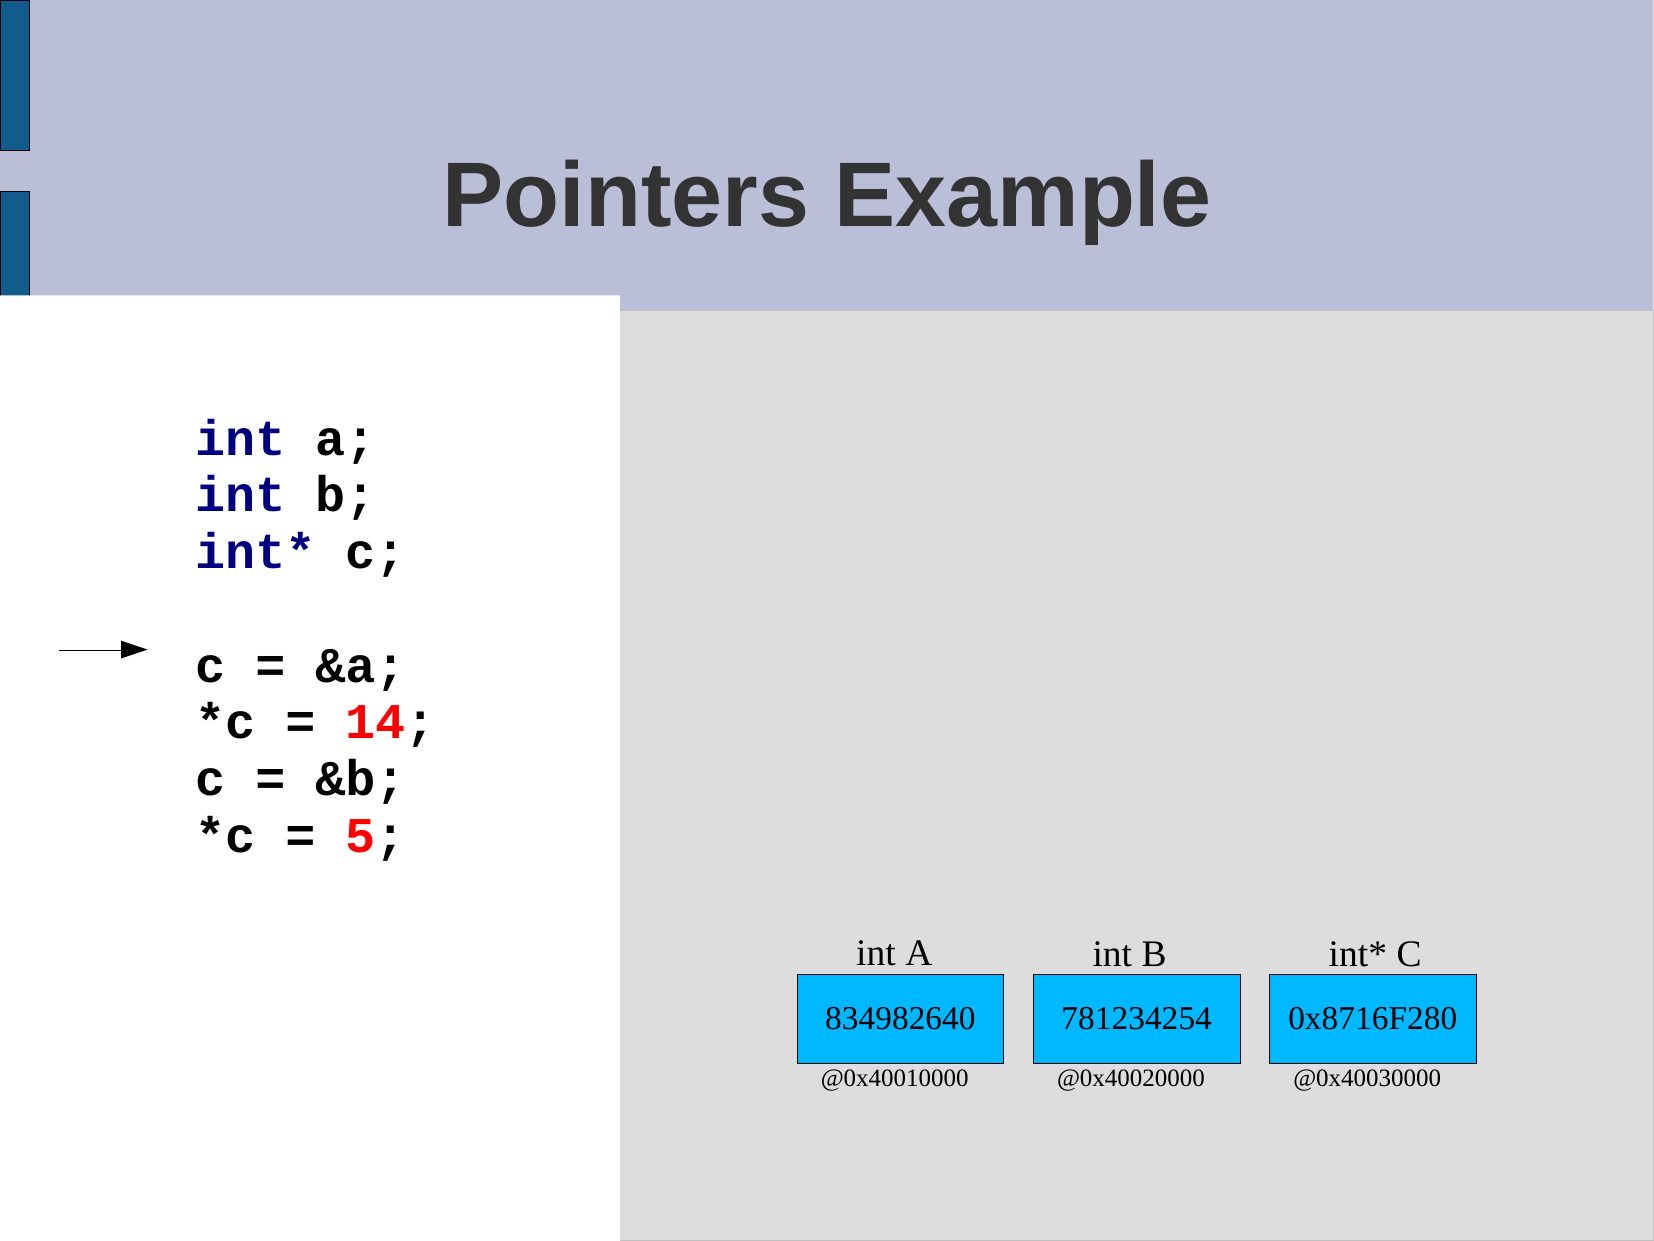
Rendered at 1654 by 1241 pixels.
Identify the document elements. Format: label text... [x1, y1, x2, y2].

text_box int A [856, 931, 963, 1005]
title Pointers Example [121, 91, 1534, 299]
text_box 834982640 [797, 974, 1004, 1064]
text_box int* C [1328, 933, 1452, 1006]
text_box 781234254 [1033, 974, 1241, 1064]
text_box int a; int b; int* c; c = &a; *c = 14; c = &b; *c = 5; [0, 295, 621, 1241]
text_box 0x8716F280 [1269, 974, 1477, 1064]
text_box @0x40020000 [1057, 1064, 1235, 1093]
text_box @0x40010000 [820, 1064, 999, 1093]
text_box @0x40030000 [1293, 1064, 1471, 1093]
text_box int B [1092, 933, 1197, 1006]
